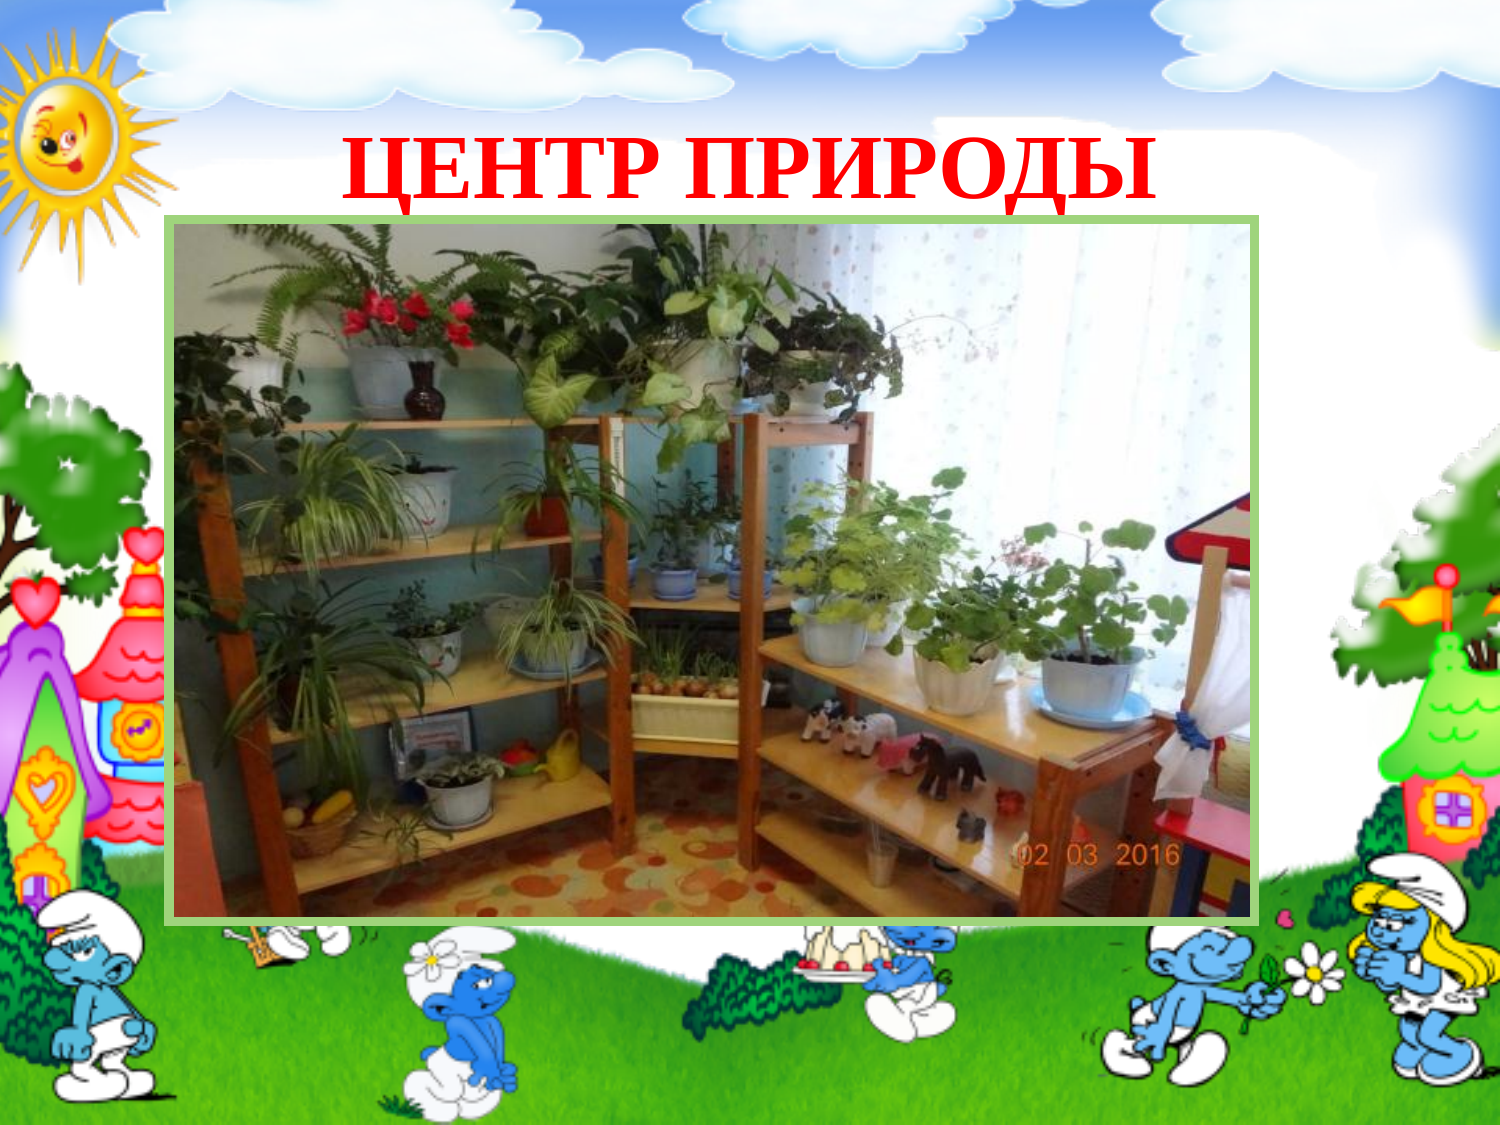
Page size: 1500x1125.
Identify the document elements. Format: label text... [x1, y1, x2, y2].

picture [173, 224, 1251, 918]
title ЦЕНТР ПРИРОДЫ [103, 59, 1397, 278]
